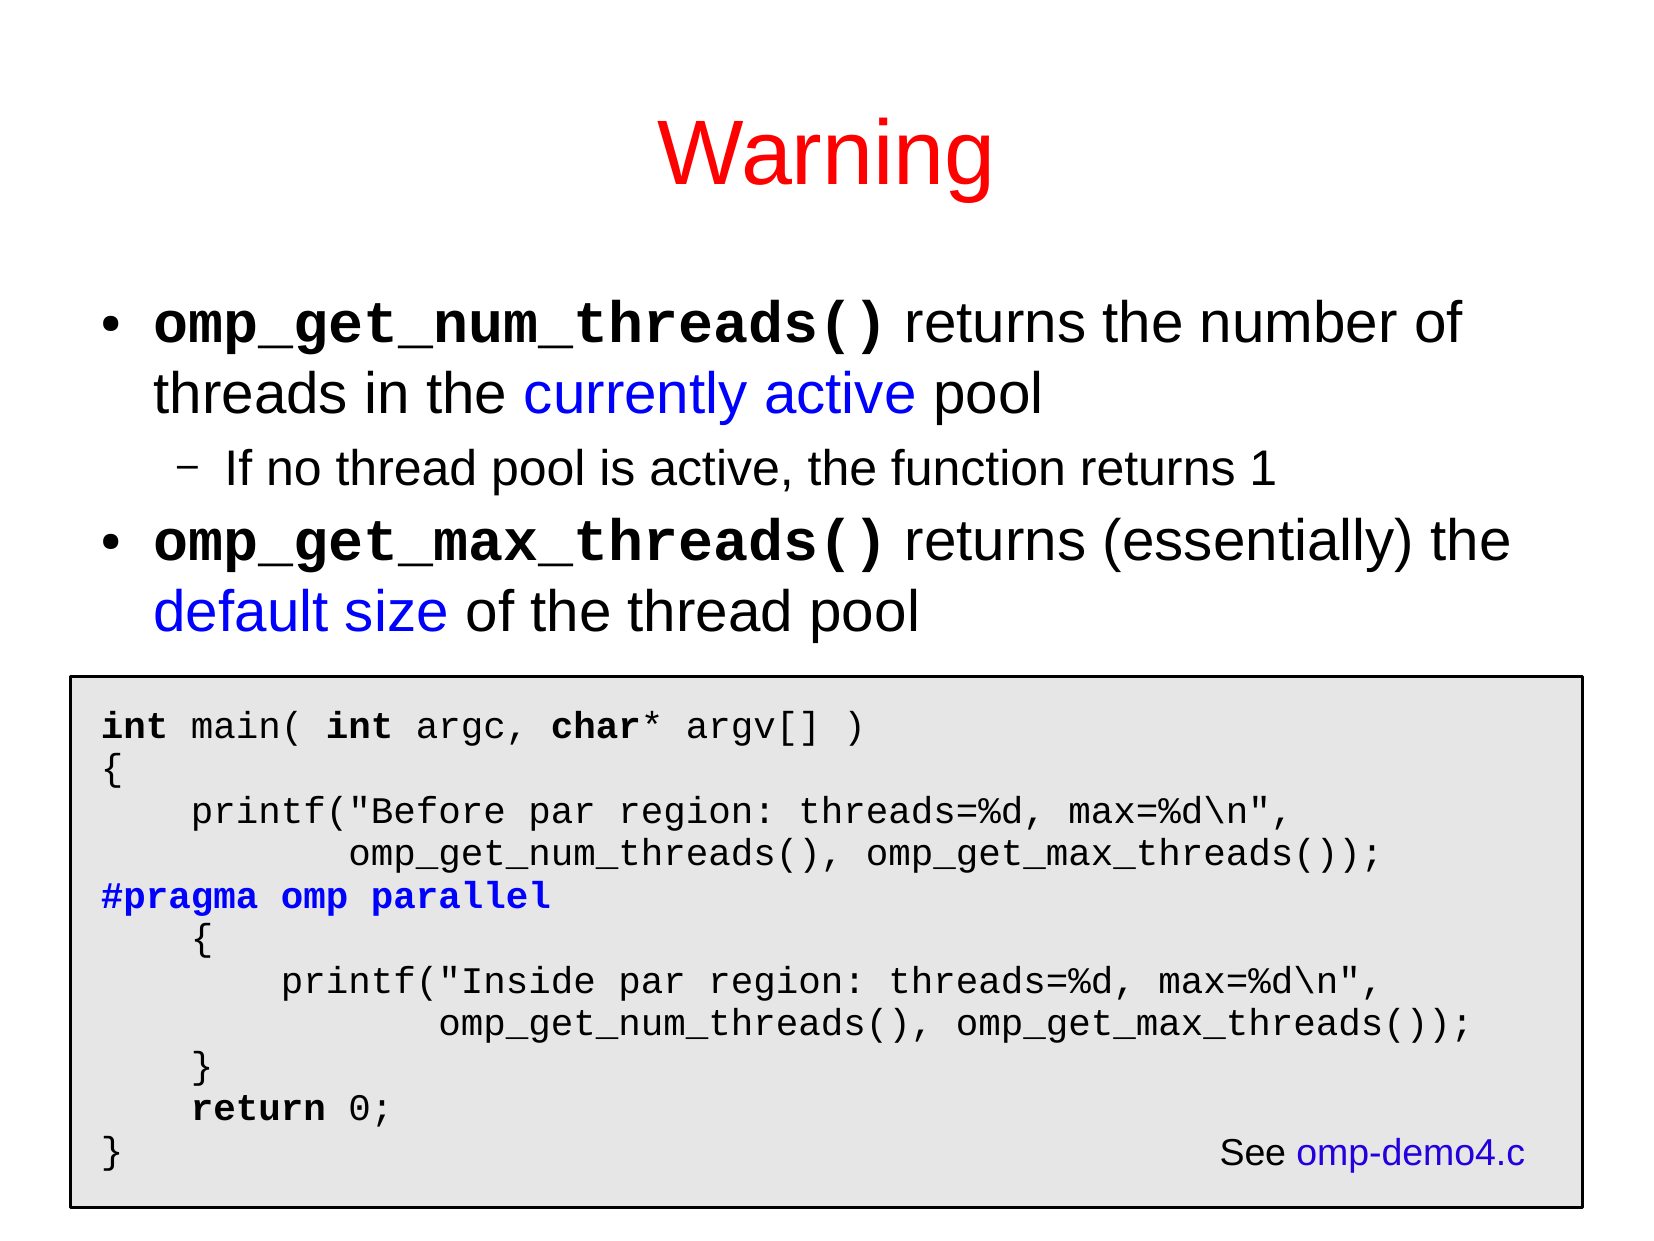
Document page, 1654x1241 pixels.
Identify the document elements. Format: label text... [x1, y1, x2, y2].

title Warning [82, 49, 1571, 257]
text_box See omp-demo4.c [1204, 1124, 1560, 1182]
list omp_get_num_threads() returns the number of threads in the currently active pool If no thread pool is active, the function returns 1 omp_get_max_threads() returns (essentially) the default size of the thread pool [82, 290, 1571, 675]
text_box int main( int argc, char* argv[] ) { printf("Before par region: threads=%d, max=%d\n", omp_get_num_threads(), omp_get_max_threads()); #pragma omp parallel { printf("Inside par region: threads=%d, max=%d\n", omp_get_num_threads(), omp_get_max_threads()); } return 0; } [70, 676, 1583, 1208]
